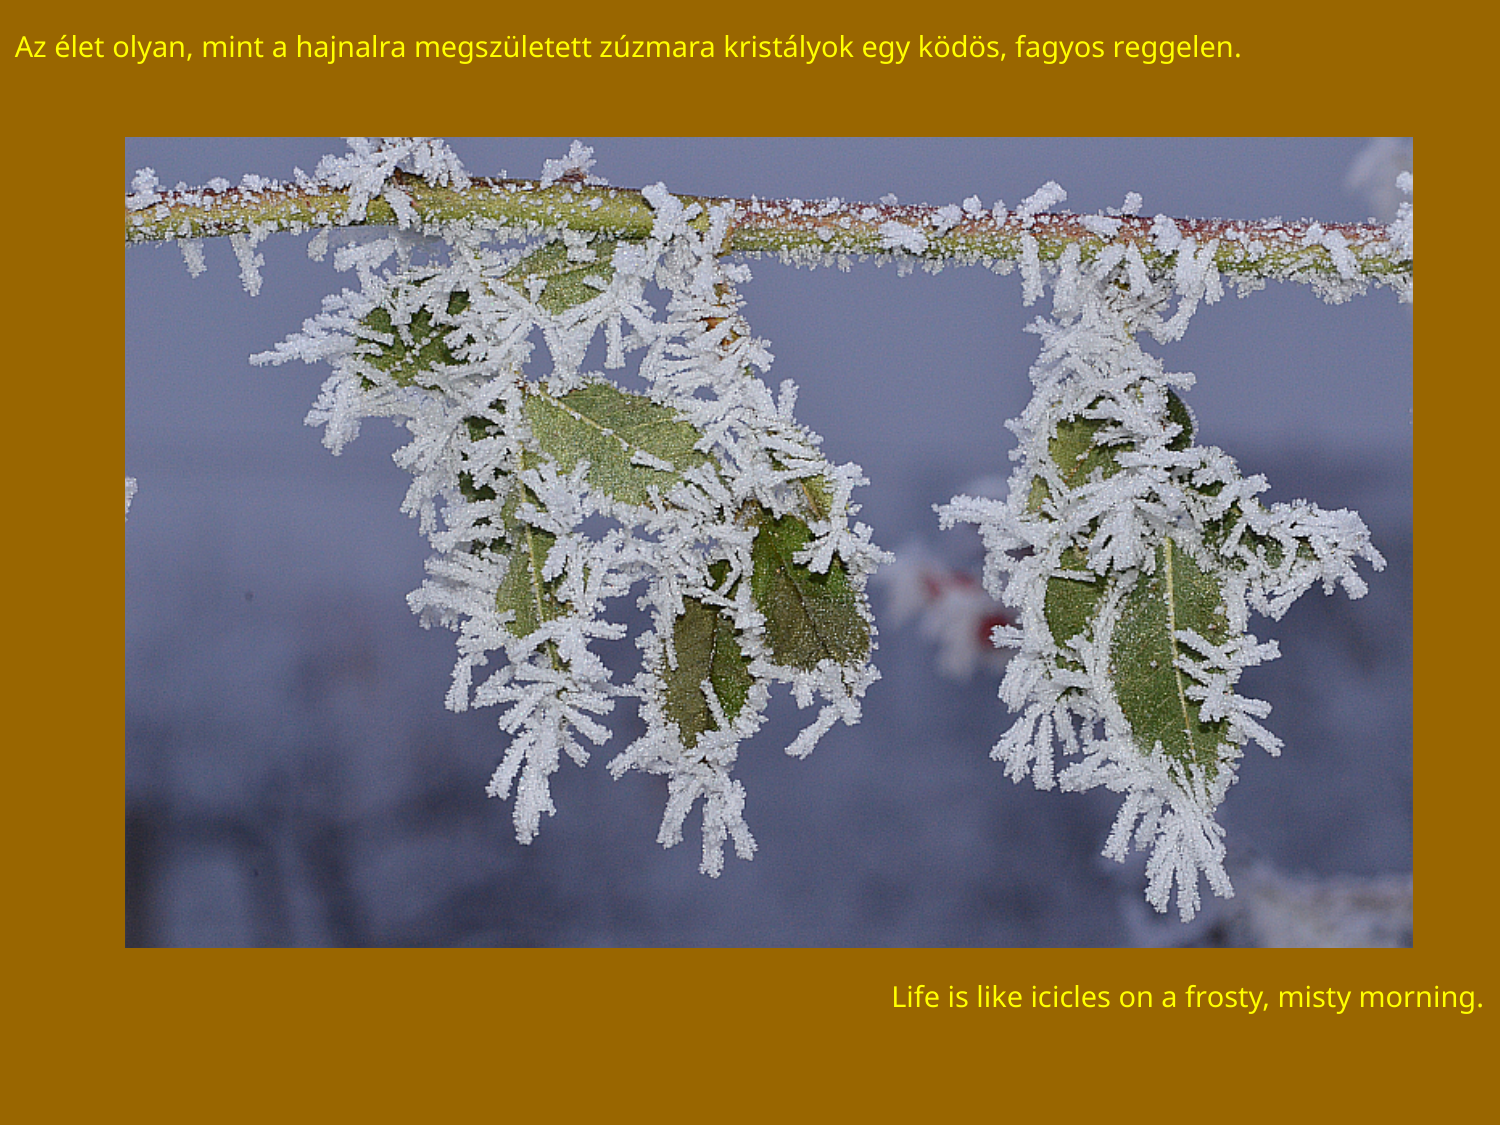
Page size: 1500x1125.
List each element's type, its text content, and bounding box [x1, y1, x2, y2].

picture [125, 137, 1413, 948]
text_box Life is like icicles on a frosty, misty morning. [650, 949, 1500, 1025]
text_box Az élet olyan, mint a hajnalra megszületett zúzmara kristályok egy ködös, fagyos reggelen. [0, 0, 1388, 160]
